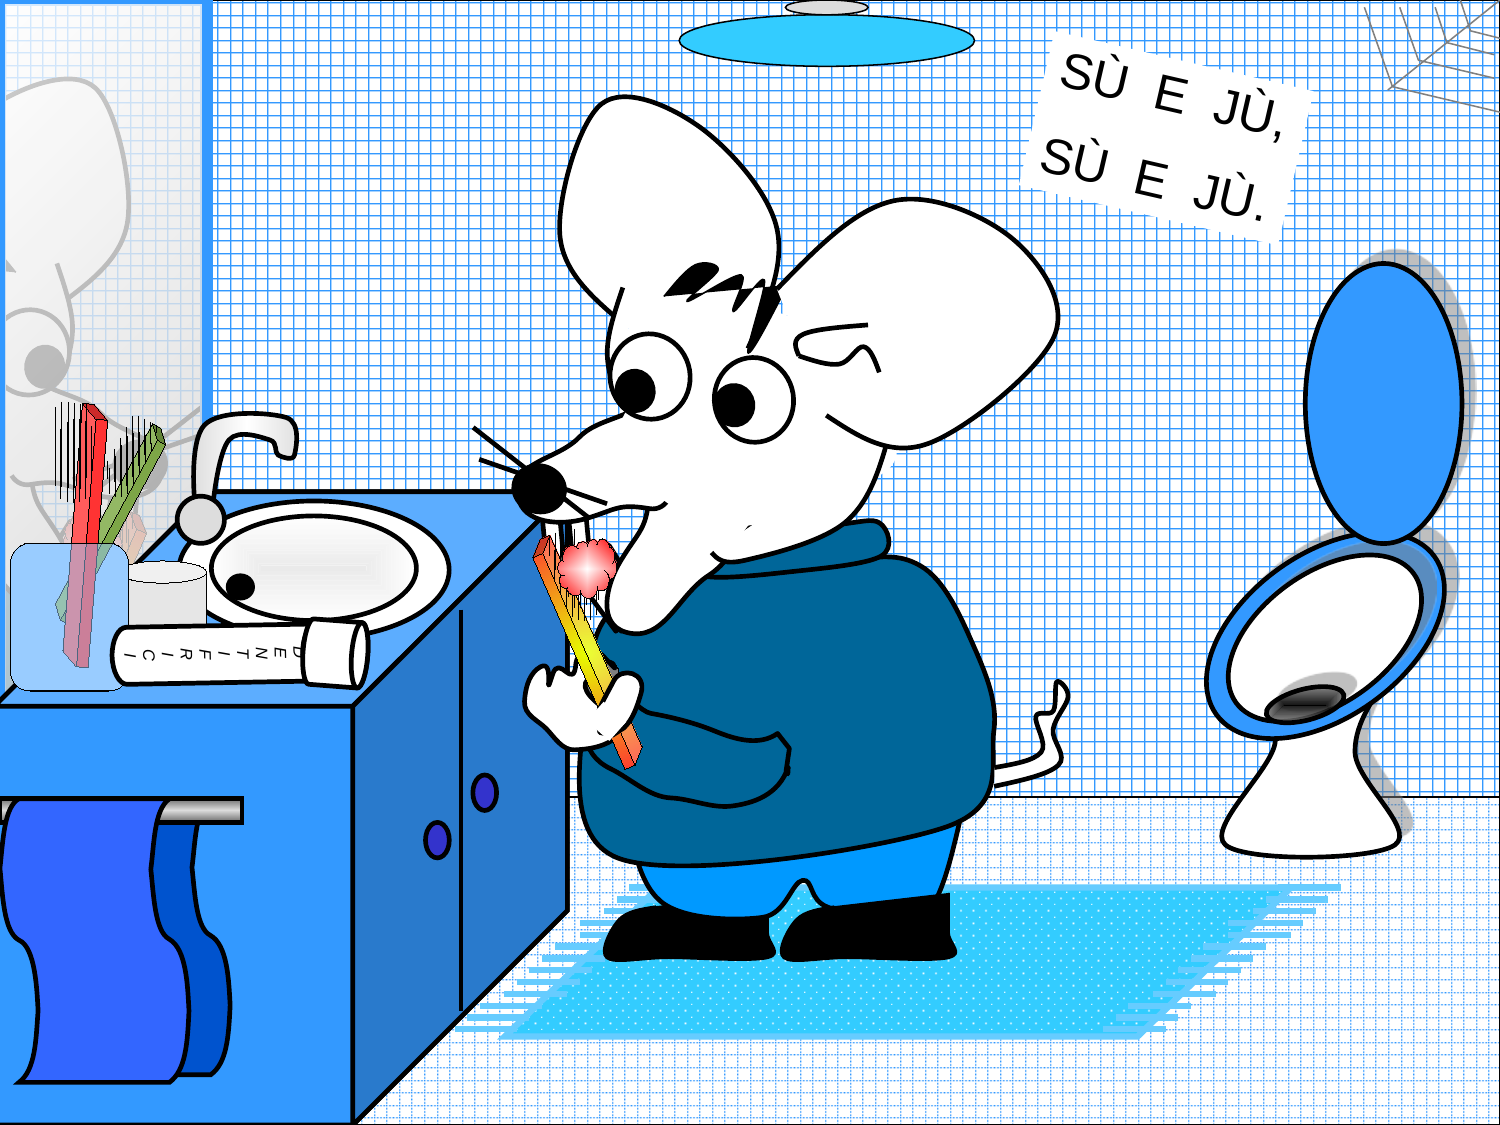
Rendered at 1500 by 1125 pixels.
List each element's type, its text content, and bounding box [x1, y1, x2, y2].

text_box SÙ E JÙ, SÙ E JÙ. [1018, 31, 1314, 246]
text_box [1462, 0, 1497, 23]
text_box [1396, 28, 1500, 111]
text_box D E N T I F R I C I [112, 624, 308, 685]
text_box [1471, 2, 1500, 37]
text_box [0, 0, 1500, 1125]
